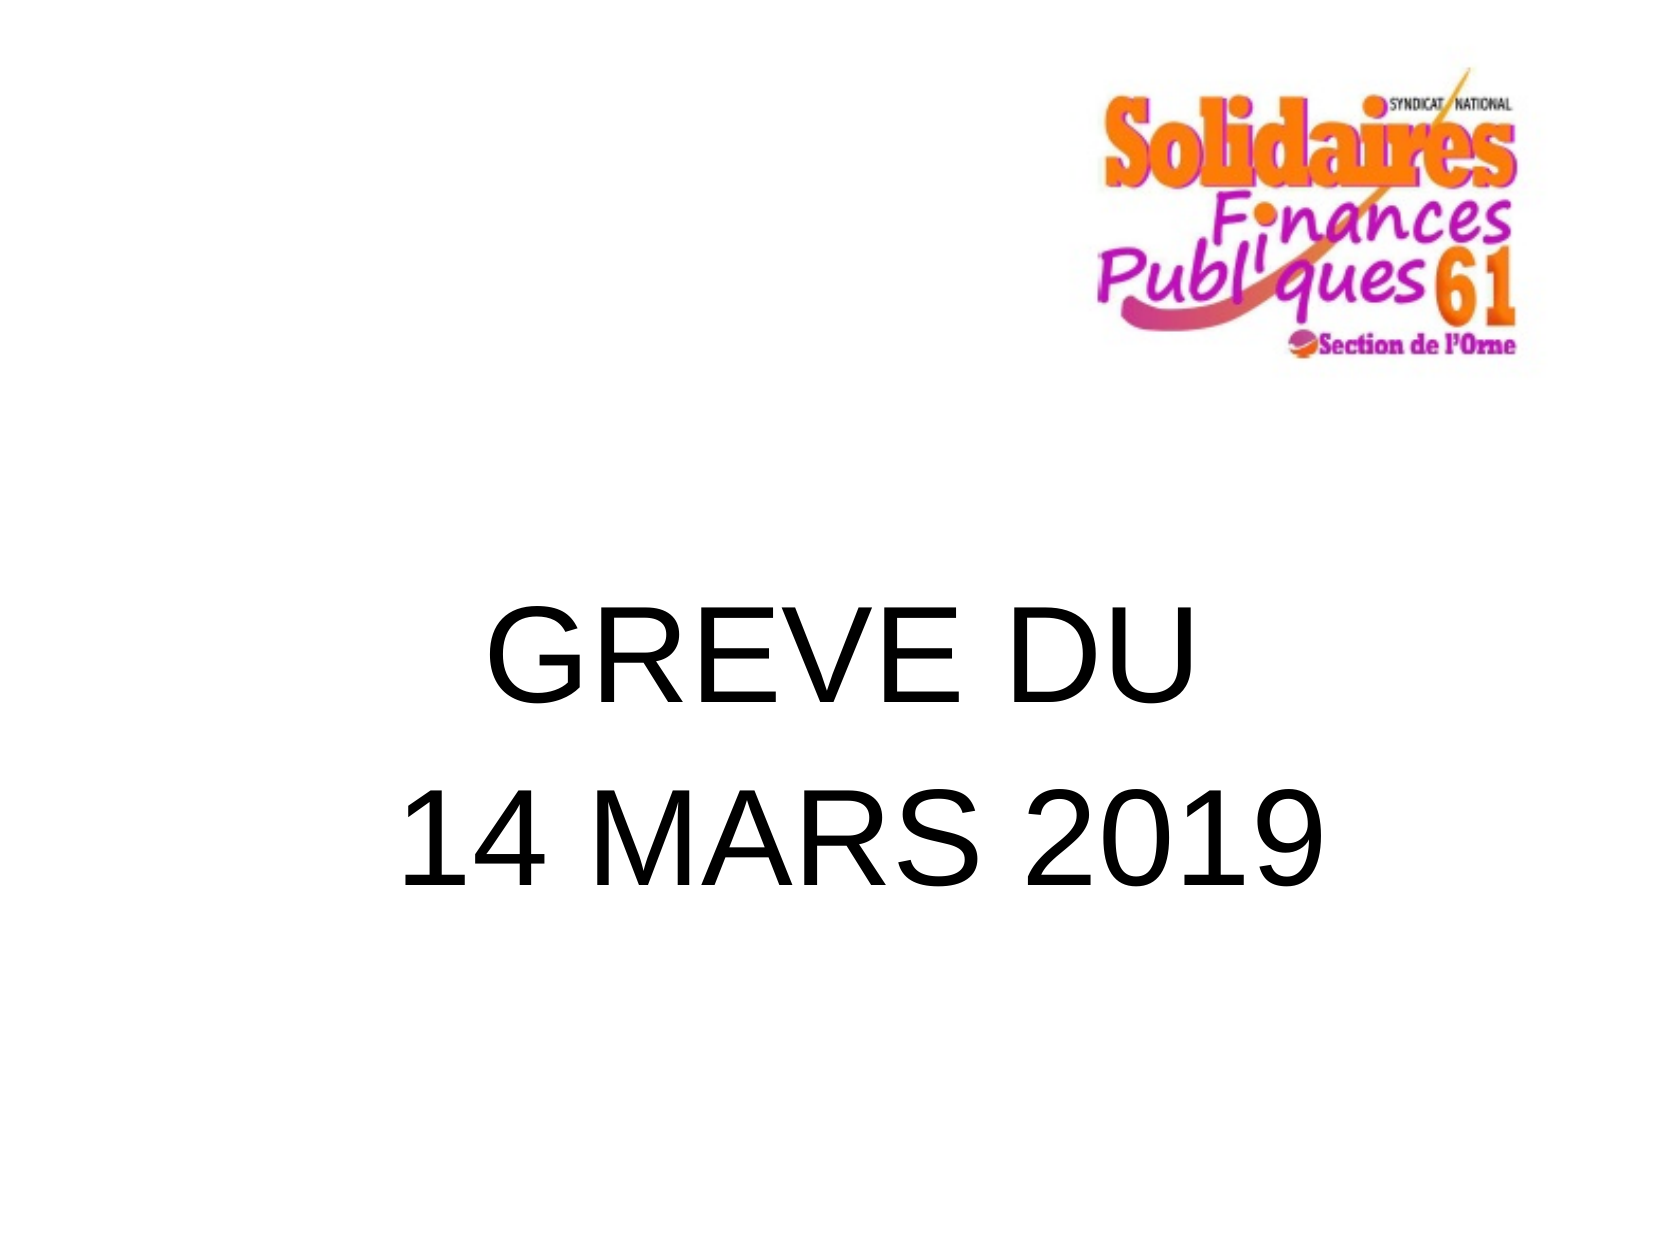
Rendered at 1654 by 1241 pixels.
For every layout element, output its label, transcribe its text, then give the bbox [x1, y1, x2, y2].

picture [1039, 37, 1579, 402]
list GREVE DU 14 MARS 2019 [82, 290, 1571, 1010]
